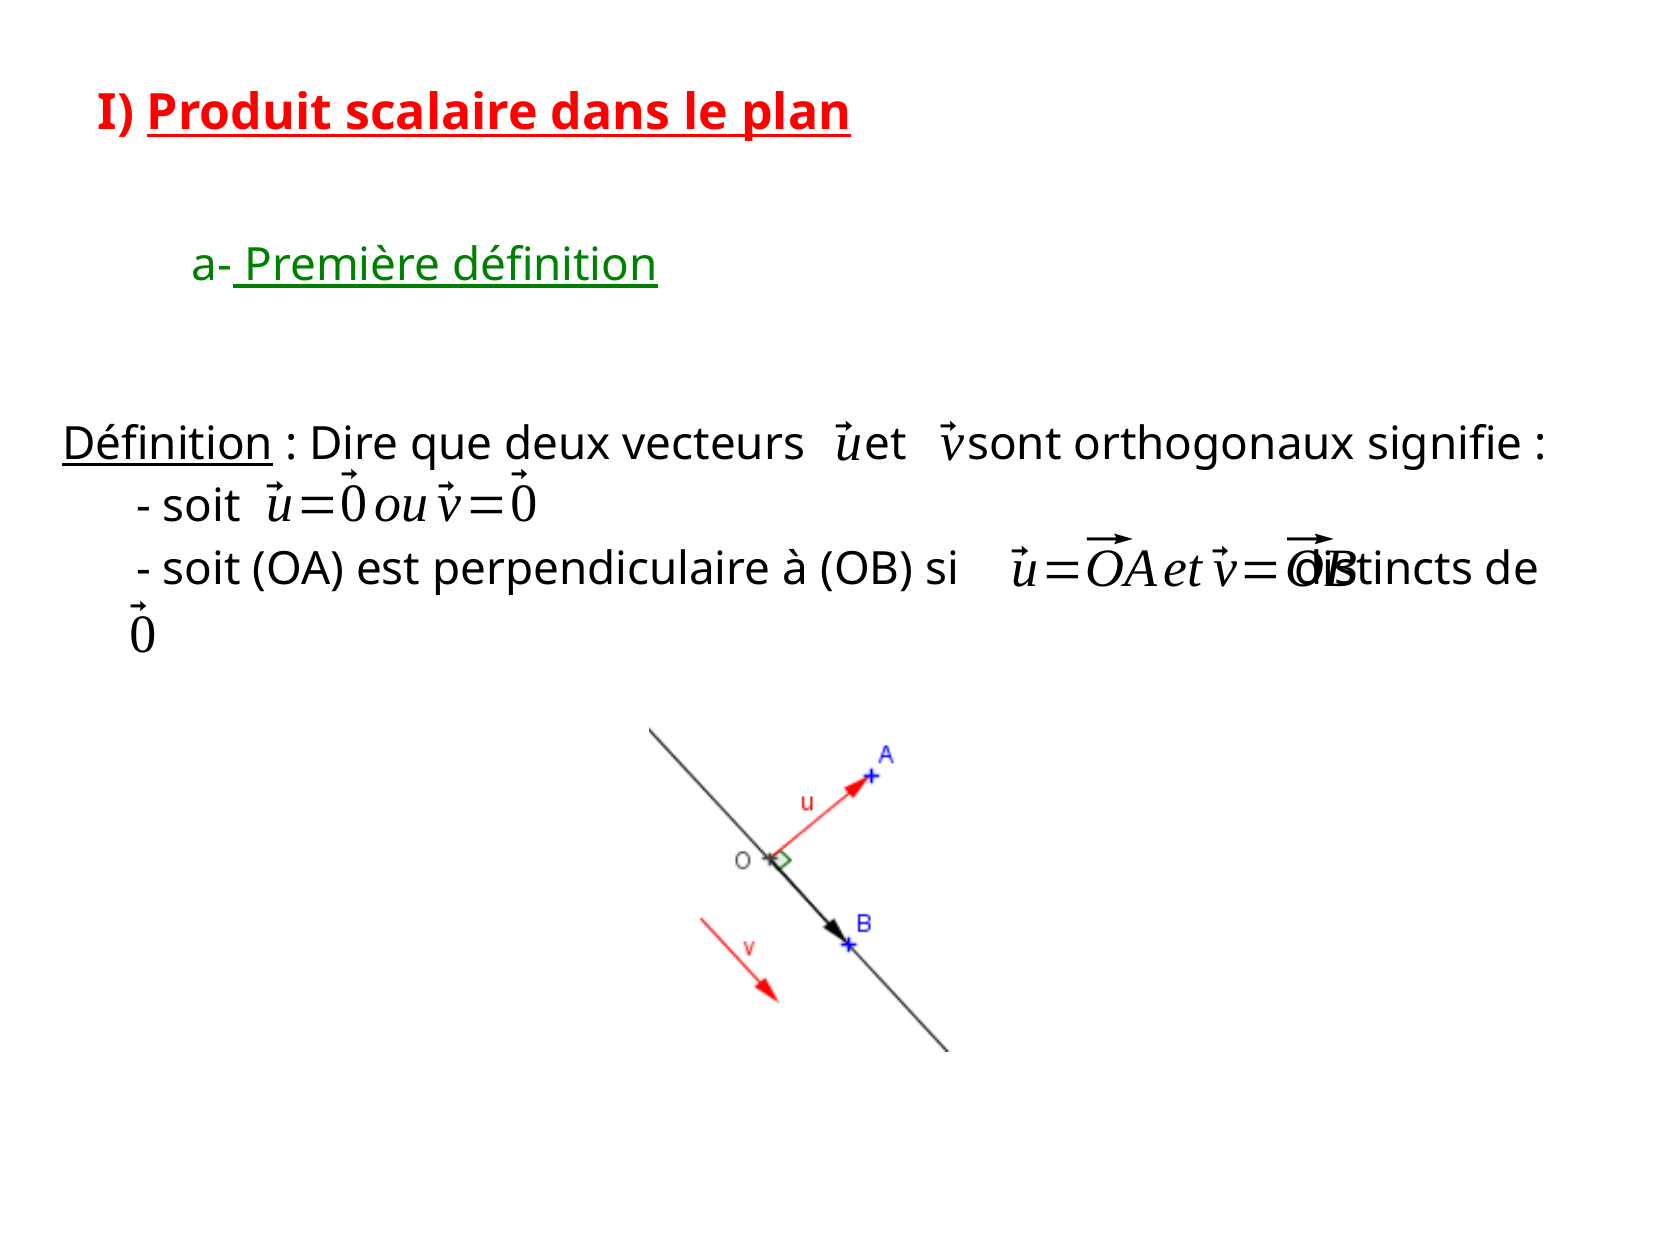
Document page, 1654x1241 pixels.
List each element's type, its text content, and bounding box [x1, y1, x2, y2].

chart [258, 466, 544, 535]
text_box Définition : Dire que deux vecteurs et sont orthogonaux signifie : - soit - soit (OA) est perpendiculaire à (OB) si distincts de [47, 402, 1583, 673]
text_box a- Première définition [177, 224, 721, 304]
chart [828, 412, 870, 473]
picture [649, 693, 981, 1052]
chart [1003, 531, 1364, 599]
chart [933, 412, 973, 473]
chart [123, 598, 164, 666]
text_box I) Produit scalaire dans le plan [82, 69, 866, 154]
